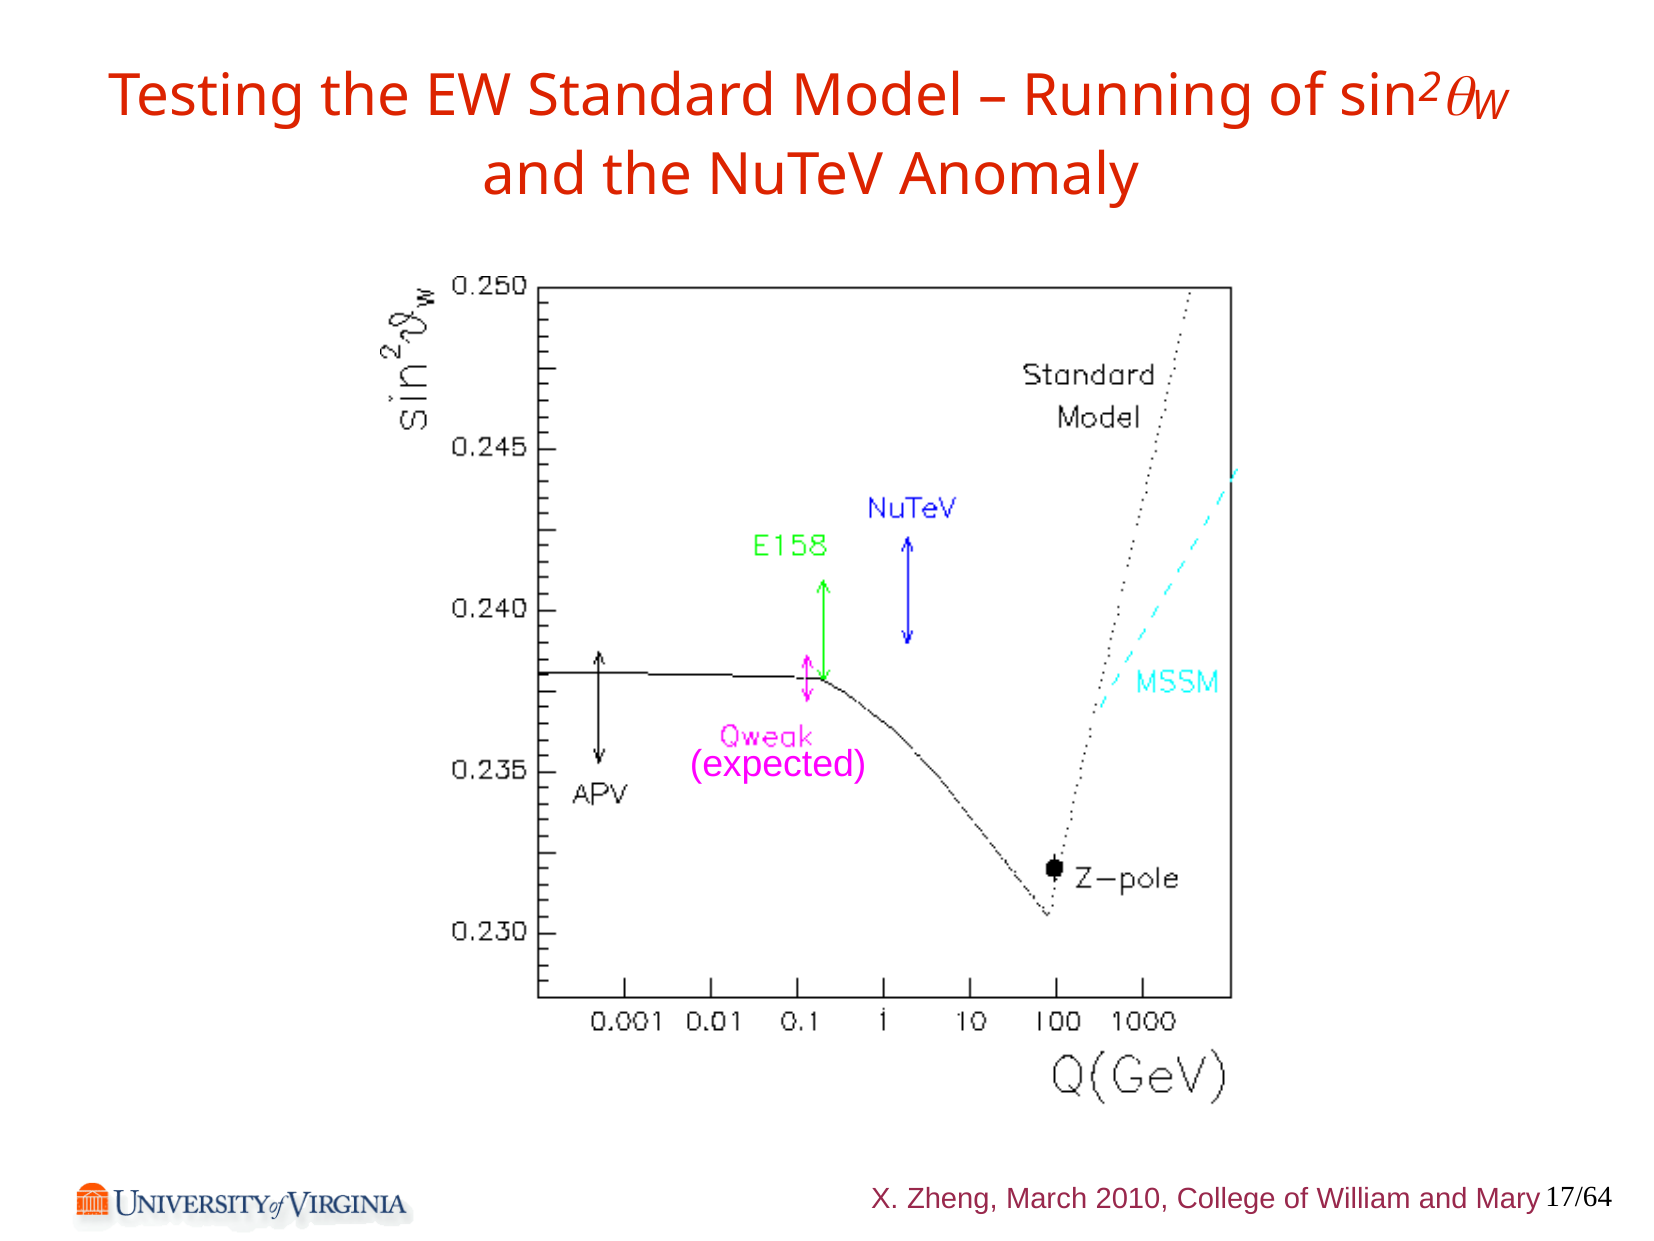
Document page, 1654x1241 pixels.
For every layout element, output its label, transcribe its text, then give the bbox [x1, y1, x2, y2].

text_box (expected) [675, 735, 881, 806]
title Testing the EW Standard Model – Running of sin2qW and the NuTeV Anomaly [75, 39, 1548, 226]
picture [53, 1165, 427, 1241]
picture [380, 276, 1238, 1106]
